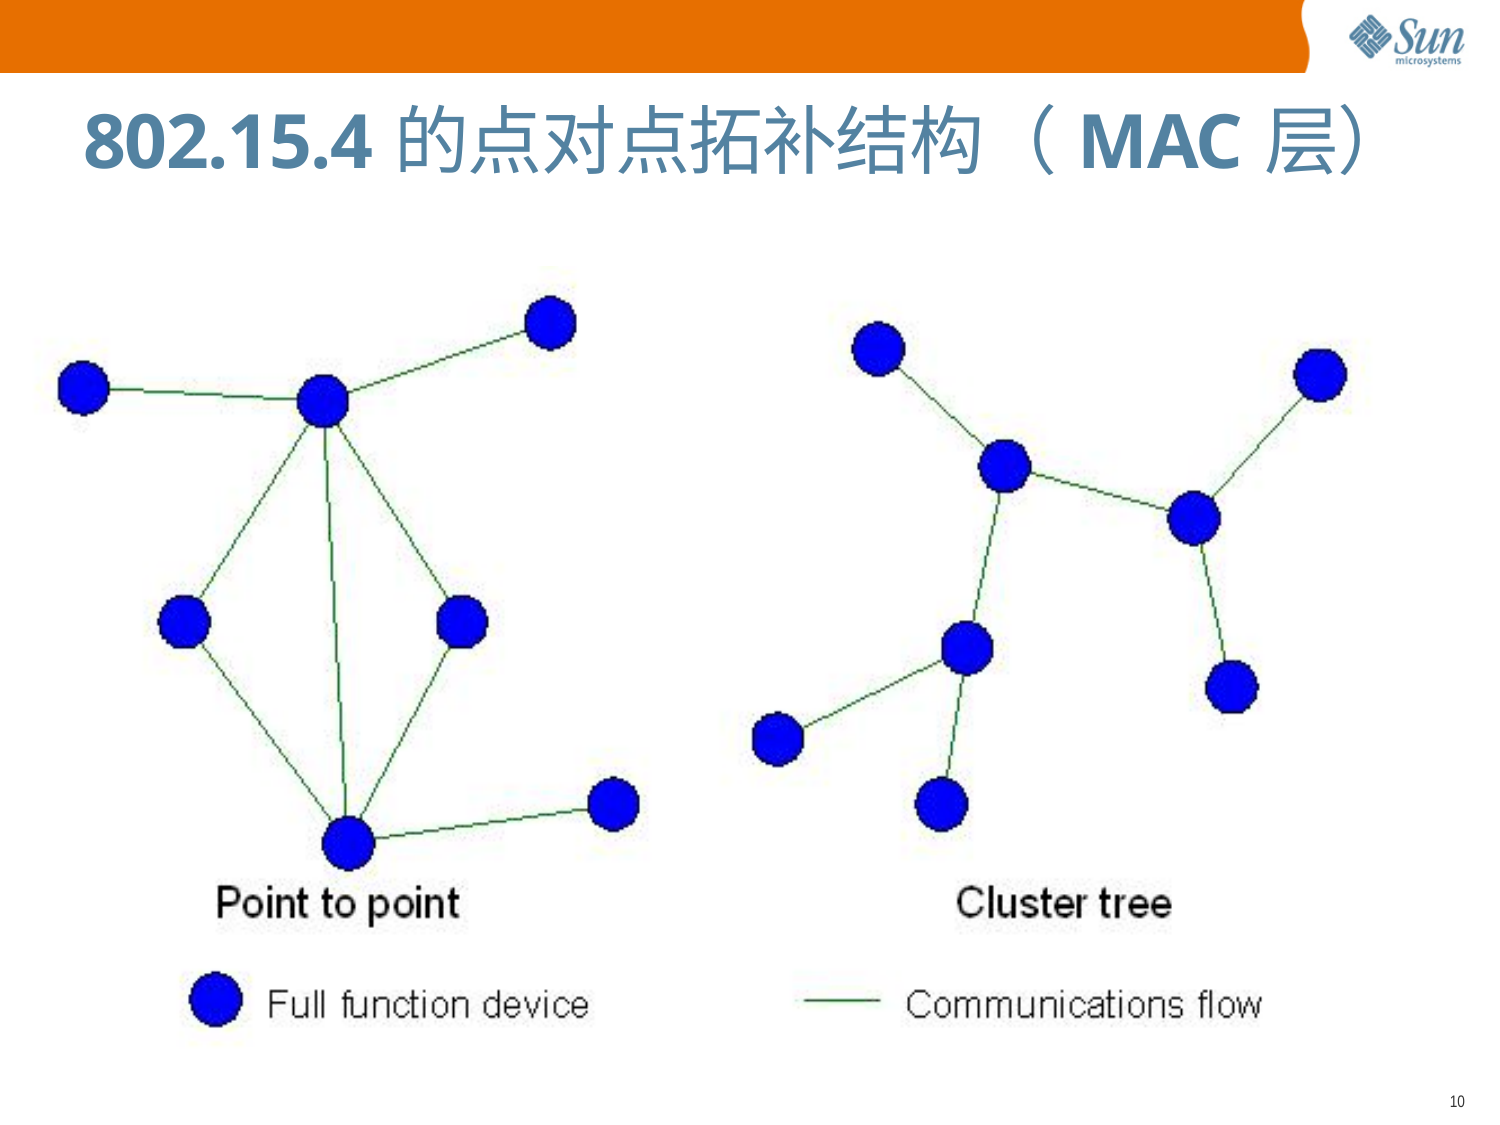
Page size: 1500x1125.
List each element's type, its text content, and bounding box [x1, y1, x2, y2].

picture [0, 266, 1483, 1051]
picture [0, 0, 1500, 73]
title 802.15.4的点对点拓补结构（MAC层） [83, 94, 1446, 199]
